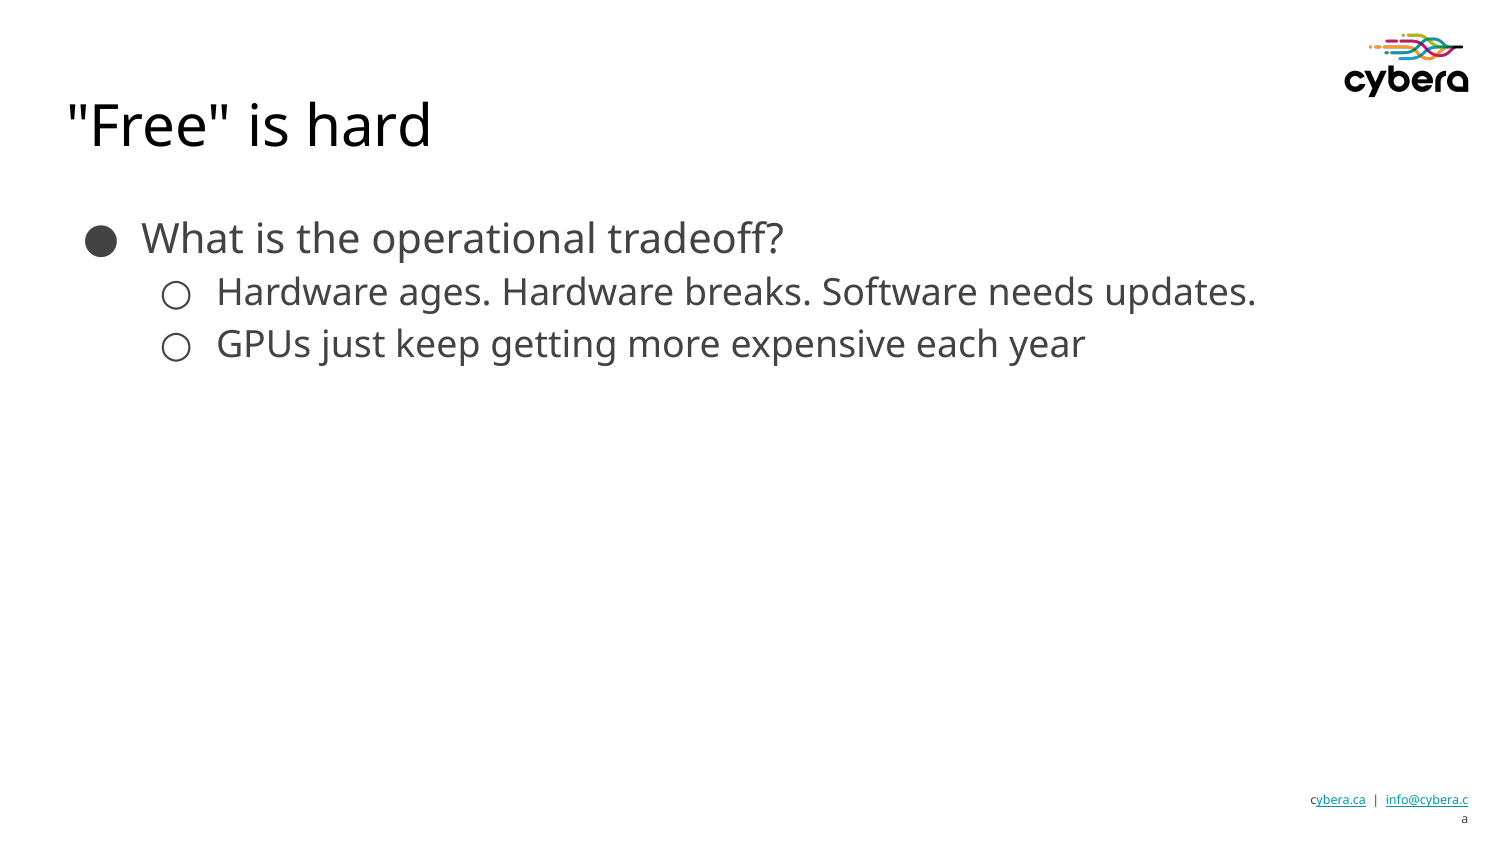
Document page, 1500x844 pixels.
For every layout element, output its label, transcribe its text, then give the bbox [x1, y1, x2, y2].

picture [1344, 33, 1469, 98]
list What is the operational tradeoff? Hardware ages. Hardware breaks. Software needs updates. GPUs just keep getting more expensive each year [51, 189, 1451, 750]
title "Free" is hard [51, 72, 1314, 167]
